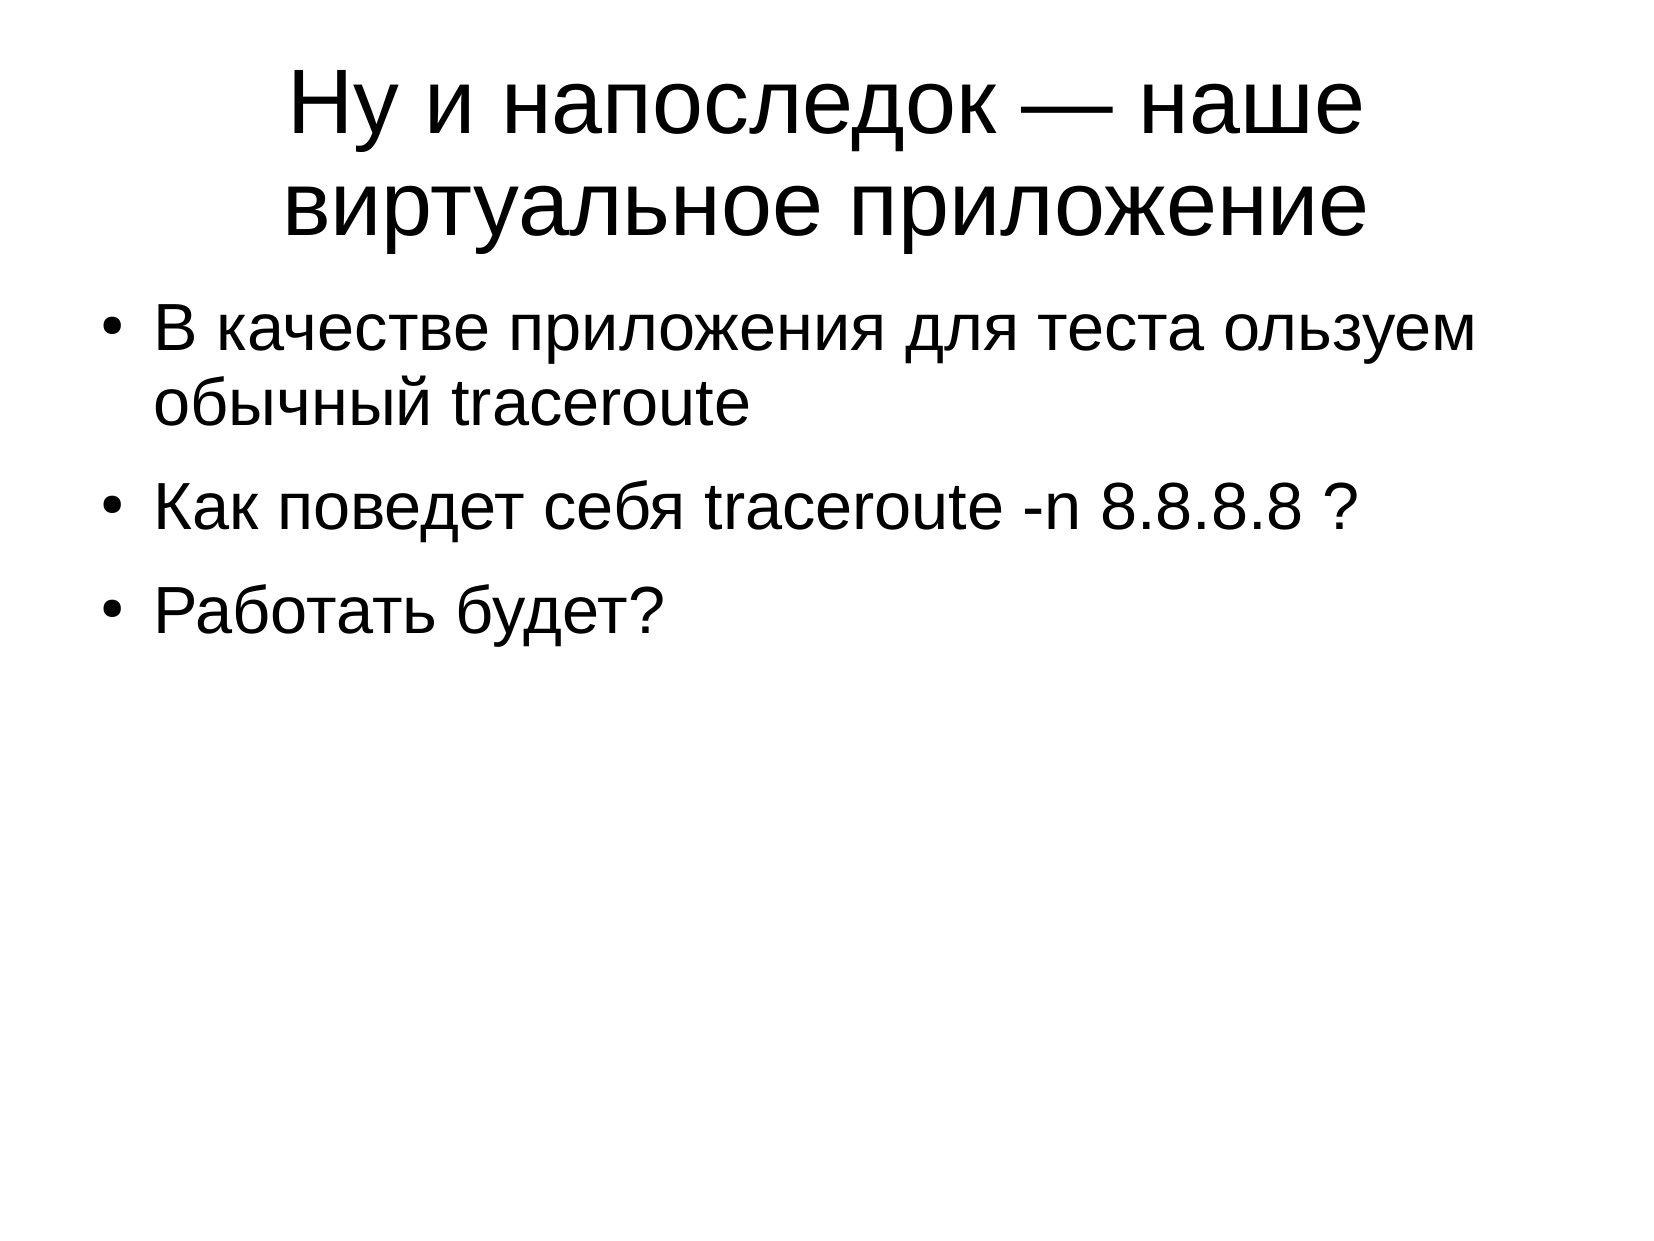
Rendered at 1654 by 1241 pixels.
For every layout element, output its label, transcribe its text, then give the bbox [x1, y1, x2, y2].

list В качестве приложения для теста ользуем обычный traceroute Как поведет себя traceroute -n 8.8.8.8 ? Работать будет? [82, 290, 1538, 1010]
title Ну и напоследок — наше виртуальное приложение [82, 49, 1571, 257]
